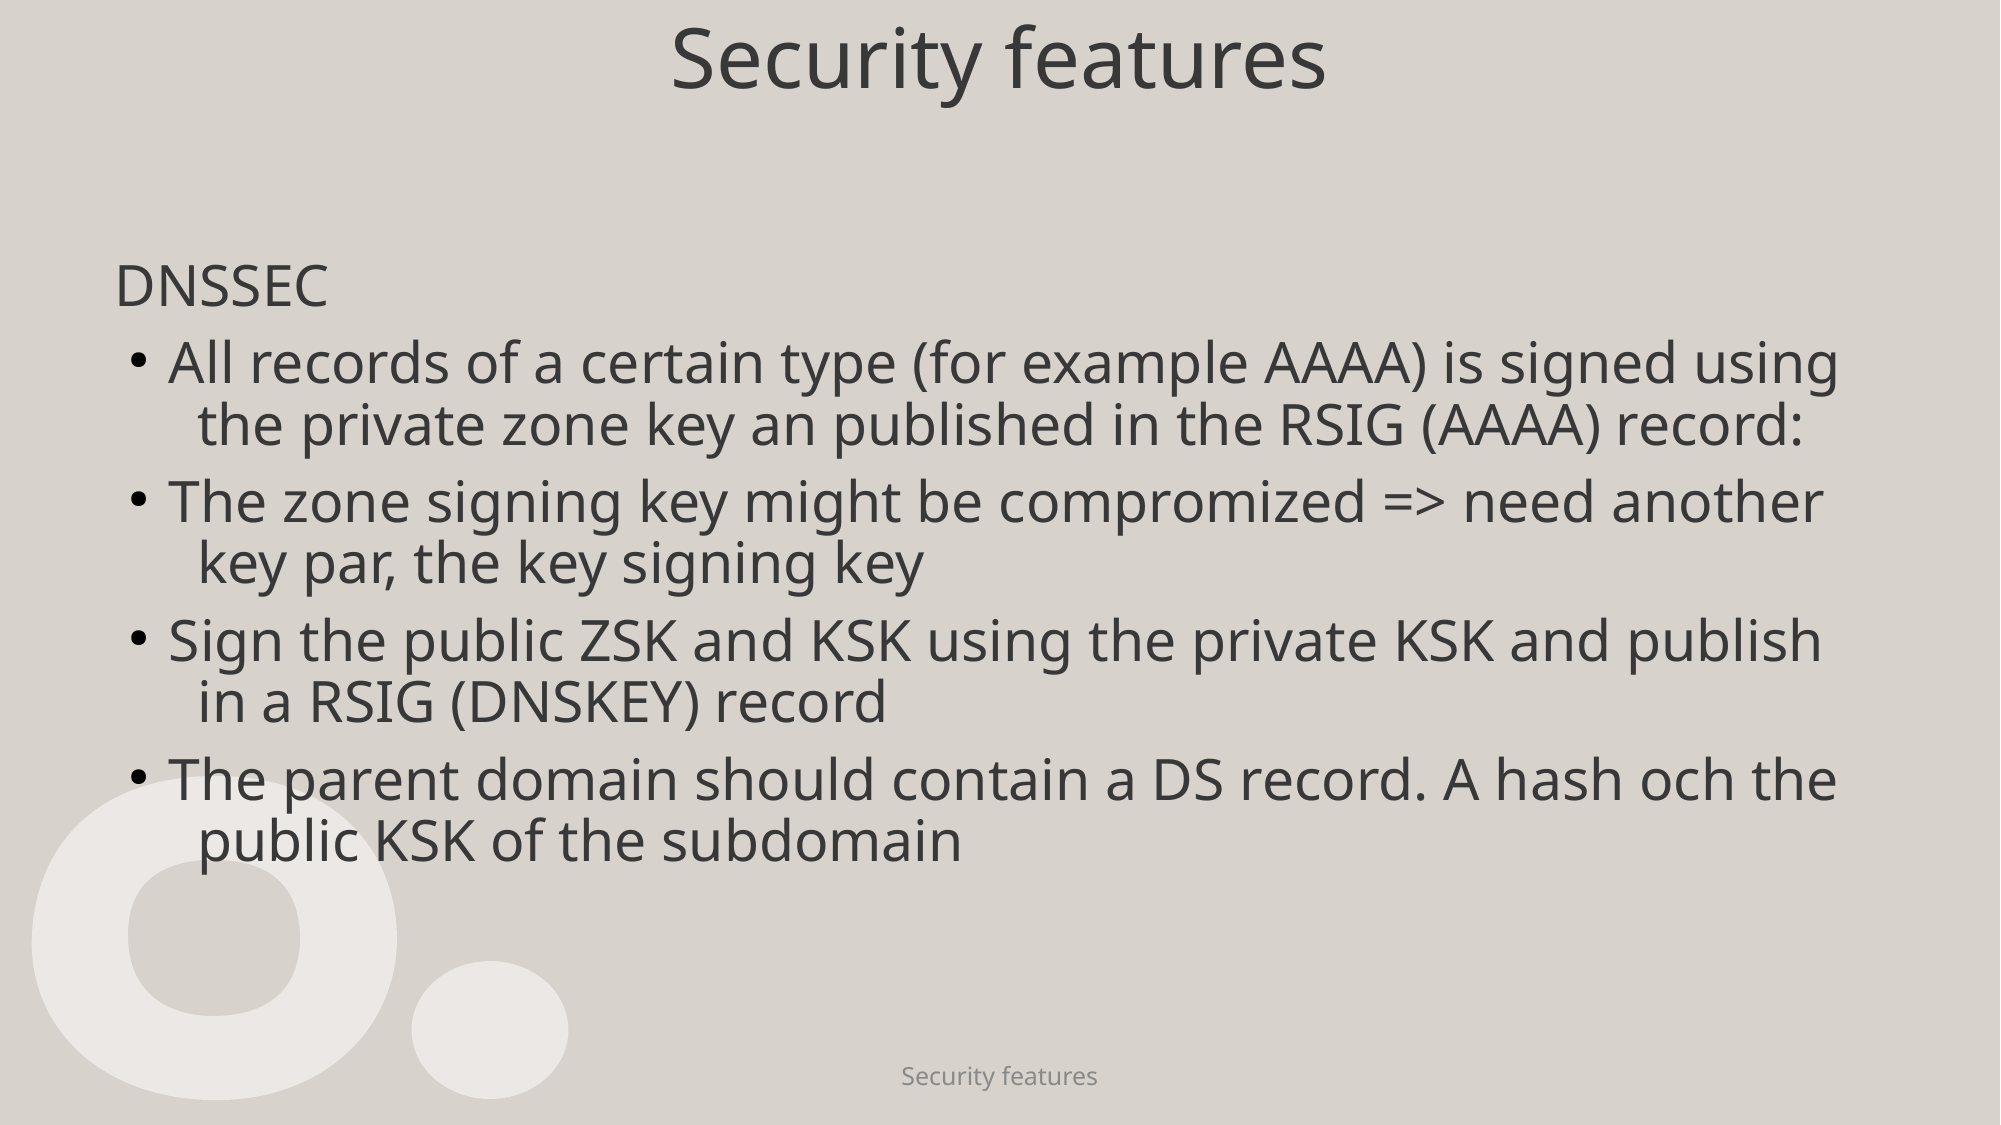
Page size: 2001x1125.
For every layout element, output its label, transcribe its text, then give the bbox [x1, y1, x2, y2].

title Security features [0, 5, 2000, 119]
text_box Security features [662, 1045, 1338, 1105]
list DNSSEC All records of a certain type (for example AAAA) is signed using the private zone key an published in the RSIG (AAAA) record: The zone signing key might be compromized => need another key par, the key signing key Sign the public ZSK and KSK using the private KSK and publish in a RSIG (DNSKEY) record The parent domain should contain a DS record. A hash och the public KSK of the subdomain [99, 165, 1878, 1075]
